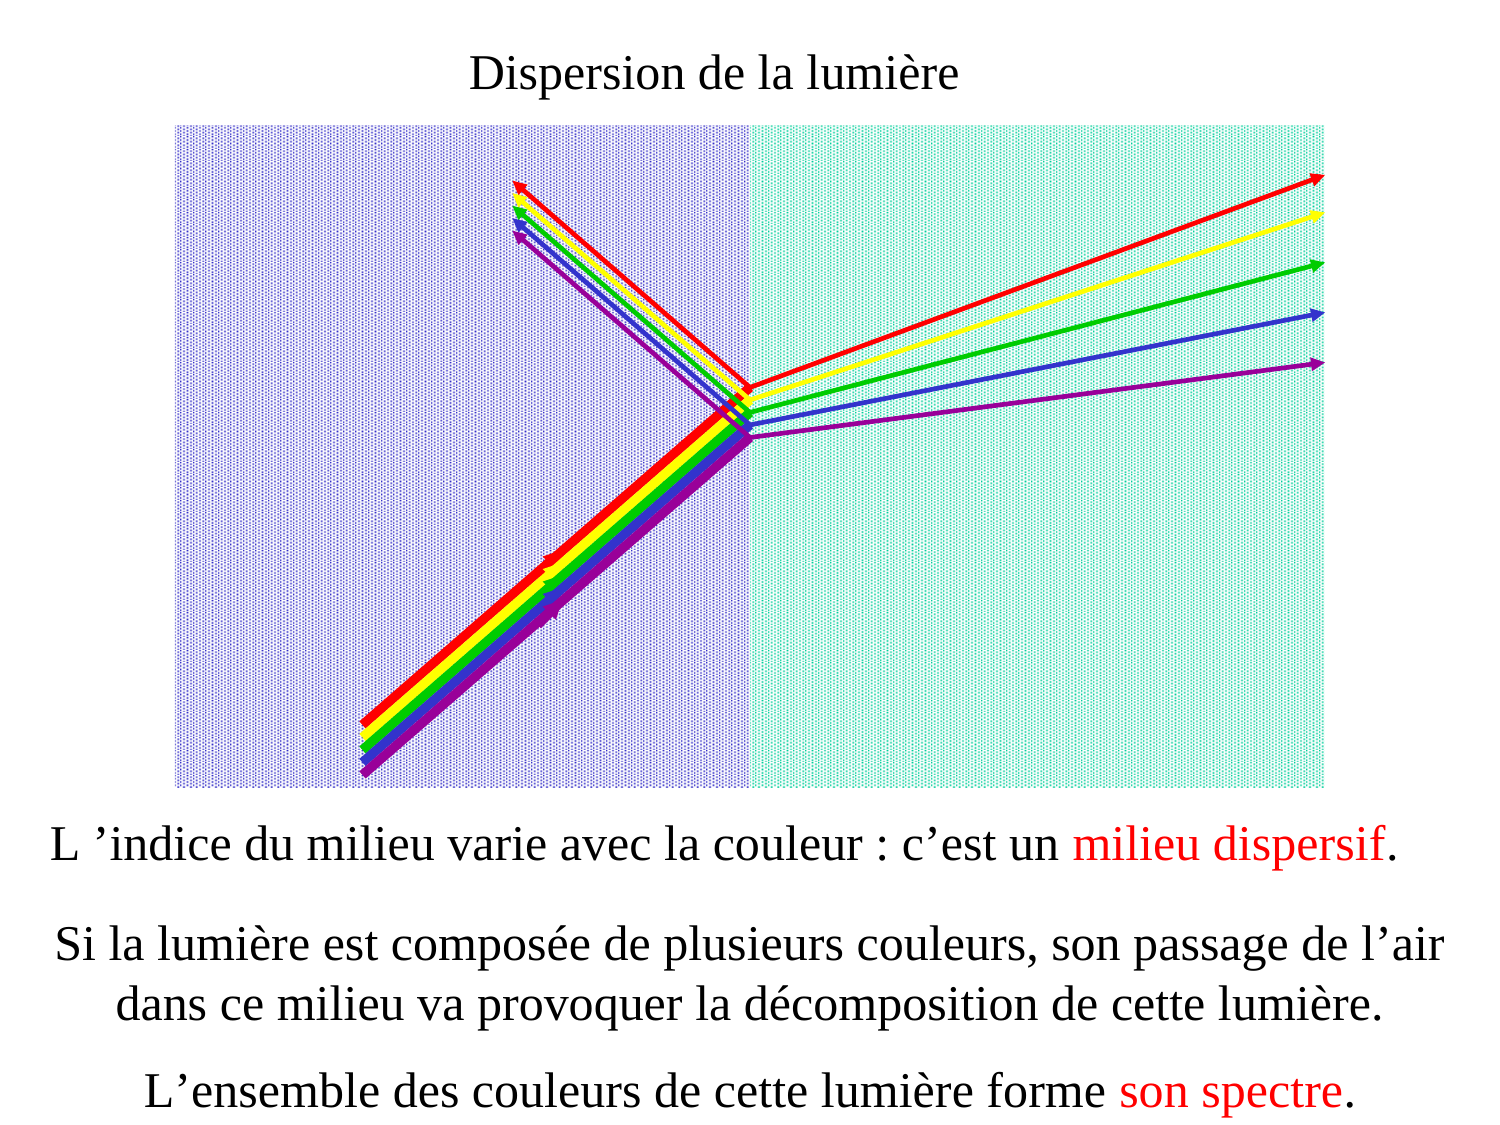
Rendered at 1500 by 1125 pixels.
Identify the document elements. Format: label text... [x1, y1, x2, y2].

text_box [526, 198, 743, 388]
text_box [526, 211, 736, 394]
text_box [526, 223, 729, 400]
text_box L ’indice du milieu varie avec la couleur : c’est un milieu dispersif. [35, 802, 1414, 879]
text_box [750, 264, 1325, 422]
text_box [749, 314, 1325, 434]
text_box L’ensemble des couleurs de cette lumière forme son spectre. [129, 1049, 1371, 1125]
text_box [750, 214, 1325, 409]
text_box [749, 177, 1325, 396]
text_box [526, 236, 722, 407]
text_box Si la lumière est composée de plusieurs couleurs, son passage de l’air dans ce milieu va provoquer la décomposition de cette lumière. [39, 902, 1461, 1038]
text_box [174, 125, 1325, 788]
text_box Dispersion de la lumière [453, 31, 975, 108]
